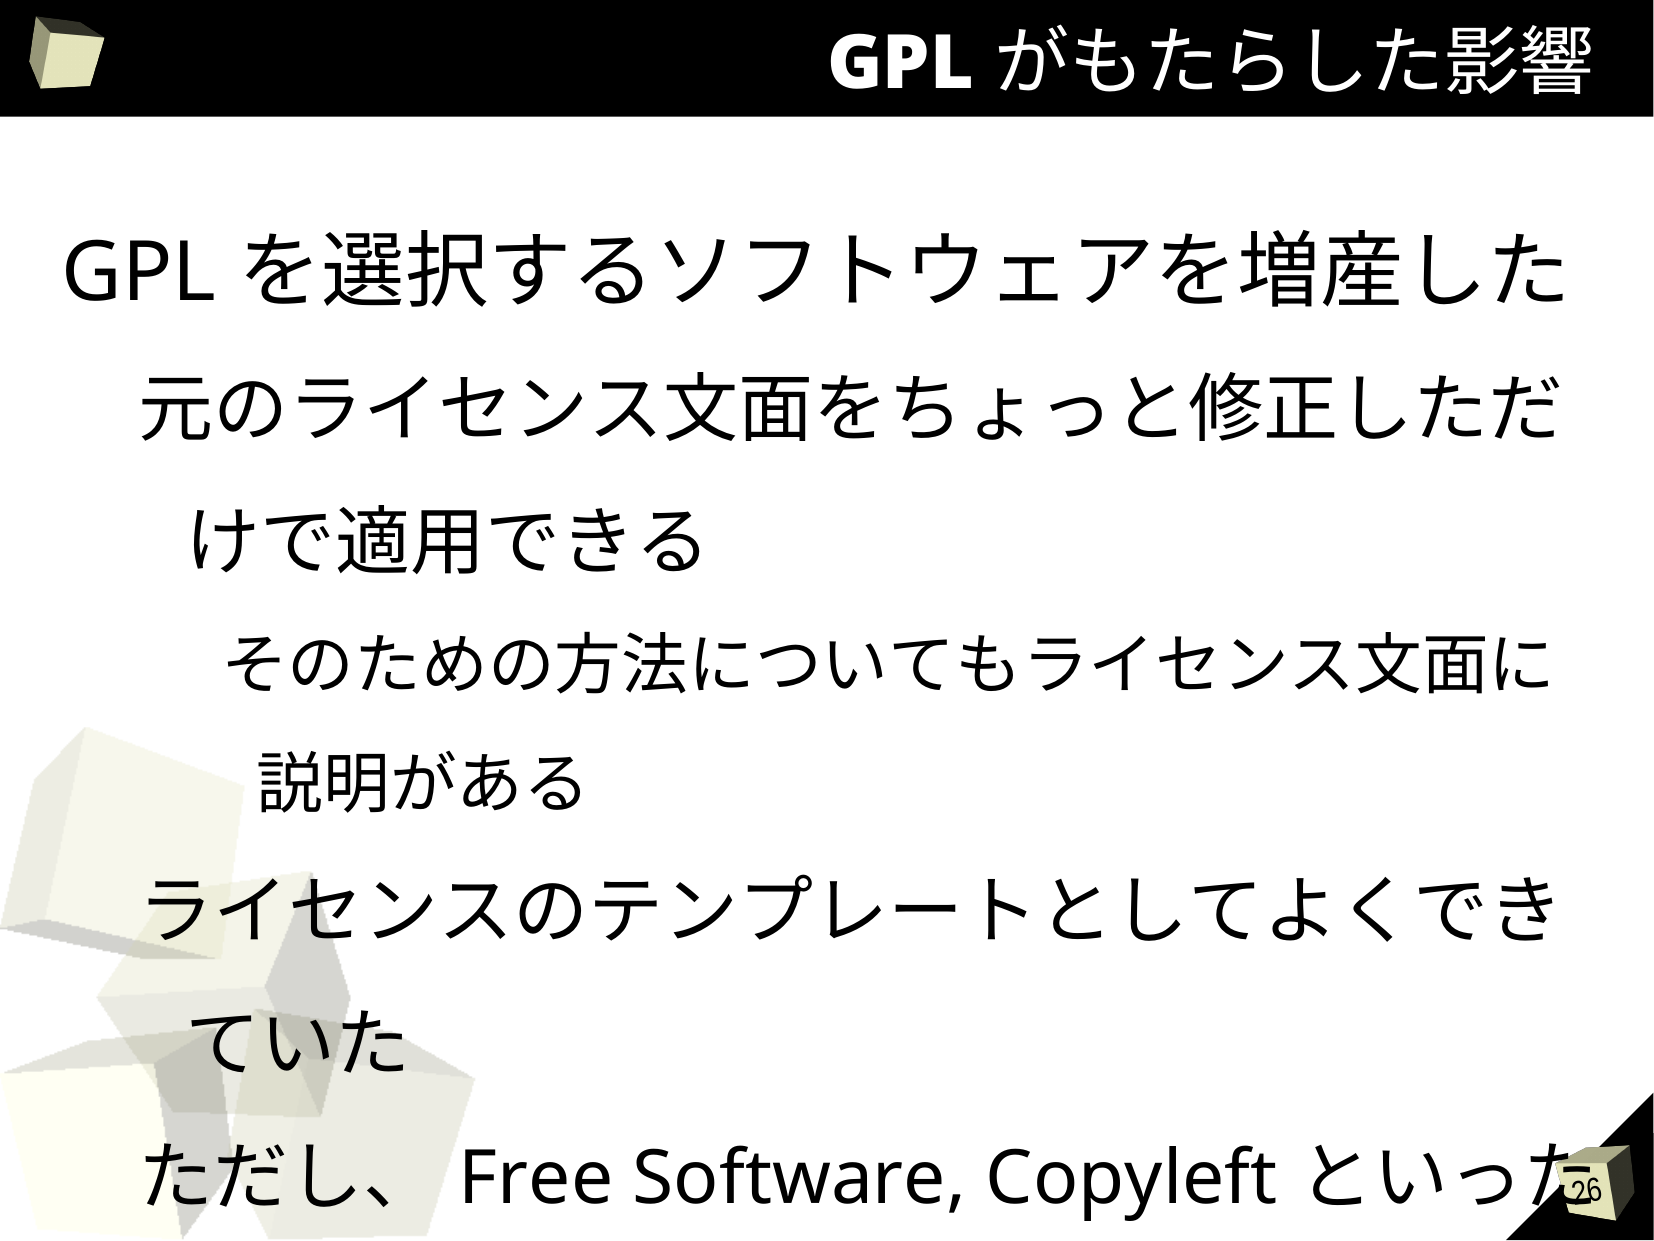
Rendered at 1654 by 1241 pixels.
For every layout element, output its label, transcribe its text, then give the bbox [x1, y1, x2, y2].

title GPLがもたらした影響 [118, 0, 1595, 119]
list GPLを選択するソフトウェアを増産した 元のライセンス文面をちょっと修正しただけで適用できる そのための方法についてもライセンス文面に説明がある ライセンスのテンプレートとしてよくできていた ただし、Free Software, Copyleftといった背景を理解しないままGPLを適用する人も増加 GPLと言いながら矛盾する条項を含むソフトウェアが出現している [44, 177, 1611, 1214]
picture [0, 726, 477, 1241]
